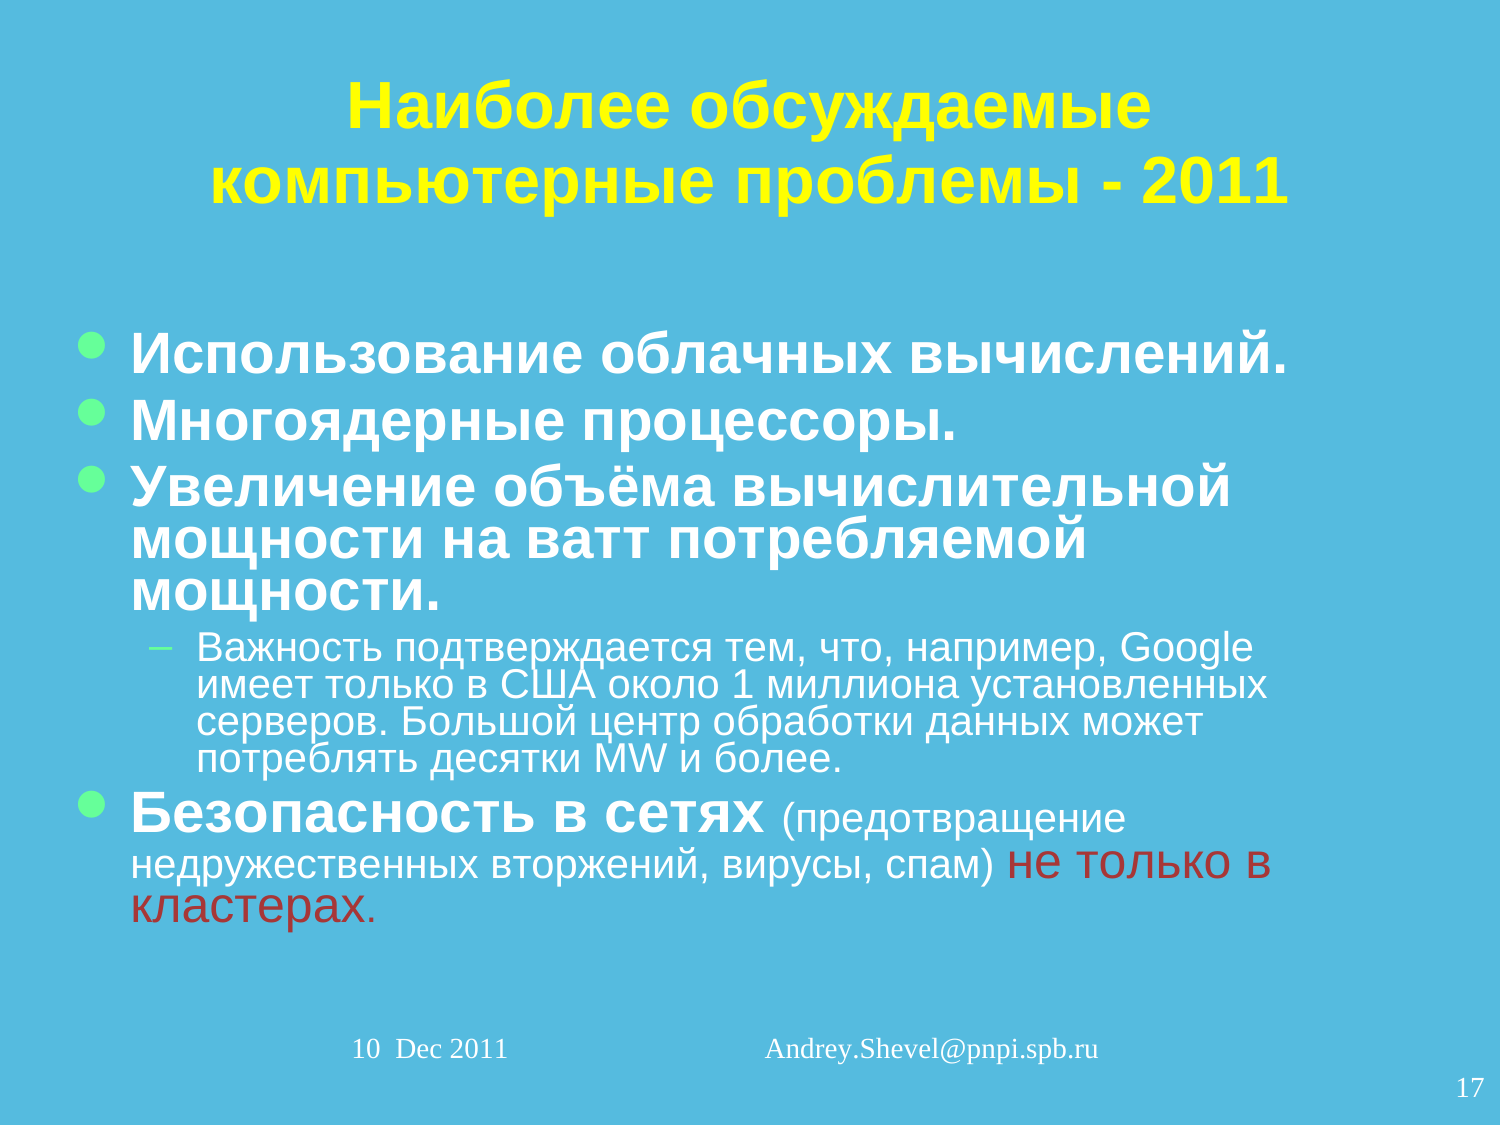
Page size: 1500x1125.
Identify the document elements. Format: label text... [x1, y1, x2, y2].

list Использование облачных вычислений. Многоядерные процессоры. Увеличение объёма вычислительной мощности на ватт потребляемой мощности. Важность подтверждается тем, что, например, Google имеет только в США около 1 миллиона установленных серверов. Большой центр обработки данных может потреблять десятки MW и более. Безопасность в сетях (предотвращение недружественных вторжений, вирусы, спам) не только в кластерах. [59, 324, 1388, 1000]
title Наиболее обсуждаемые компьютерные проблемы - 2011 [112, 37, 1388, 225]
